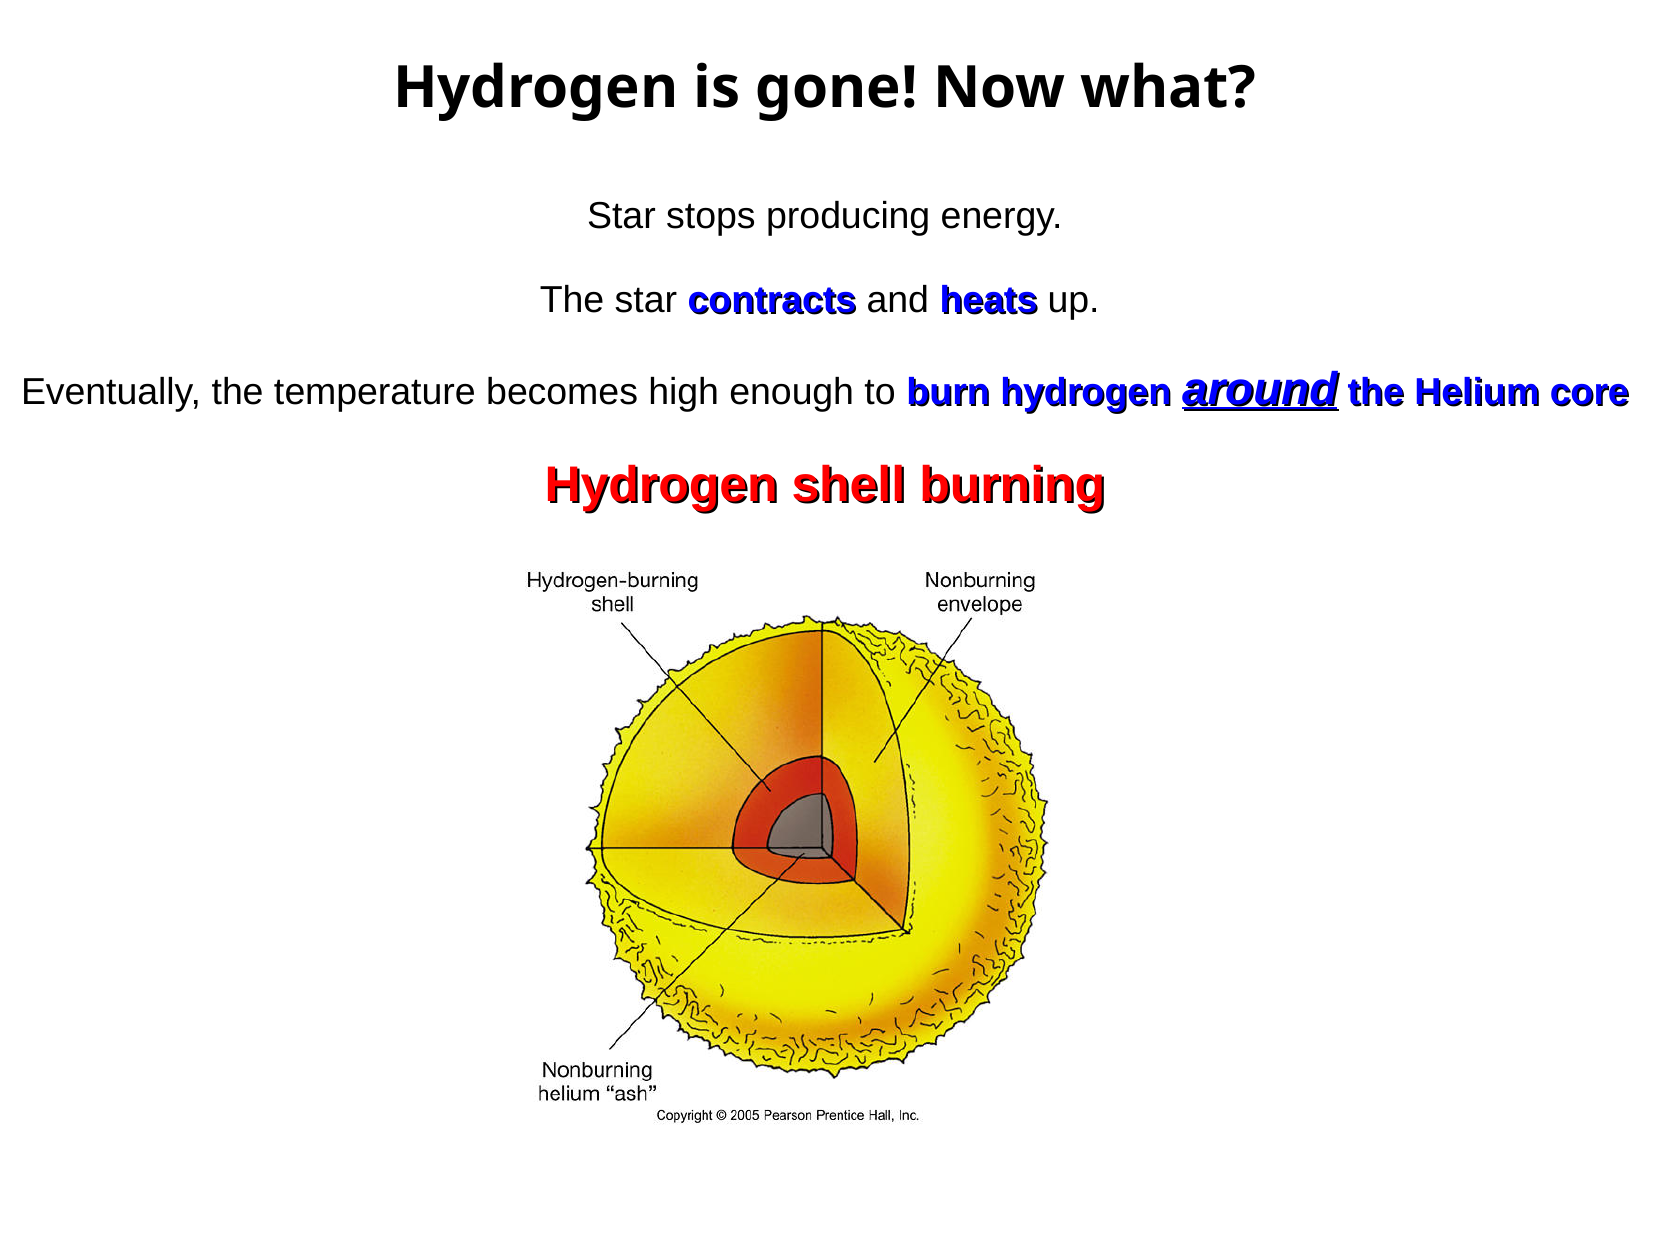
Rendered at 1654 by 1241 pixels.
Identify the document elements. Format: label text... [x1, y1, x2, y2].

text_box Hydrogen is gone! Now what? [0, 37, 1651, 134]
text_box Star stops producing energy. The star contracts and heats up. Eventually, the temperature becomes high enough to burn hydrogen around the Helium core Hydrogen shell burning [0, 187, 1651, 520]
picture [525, 569, 1051, 1126]
